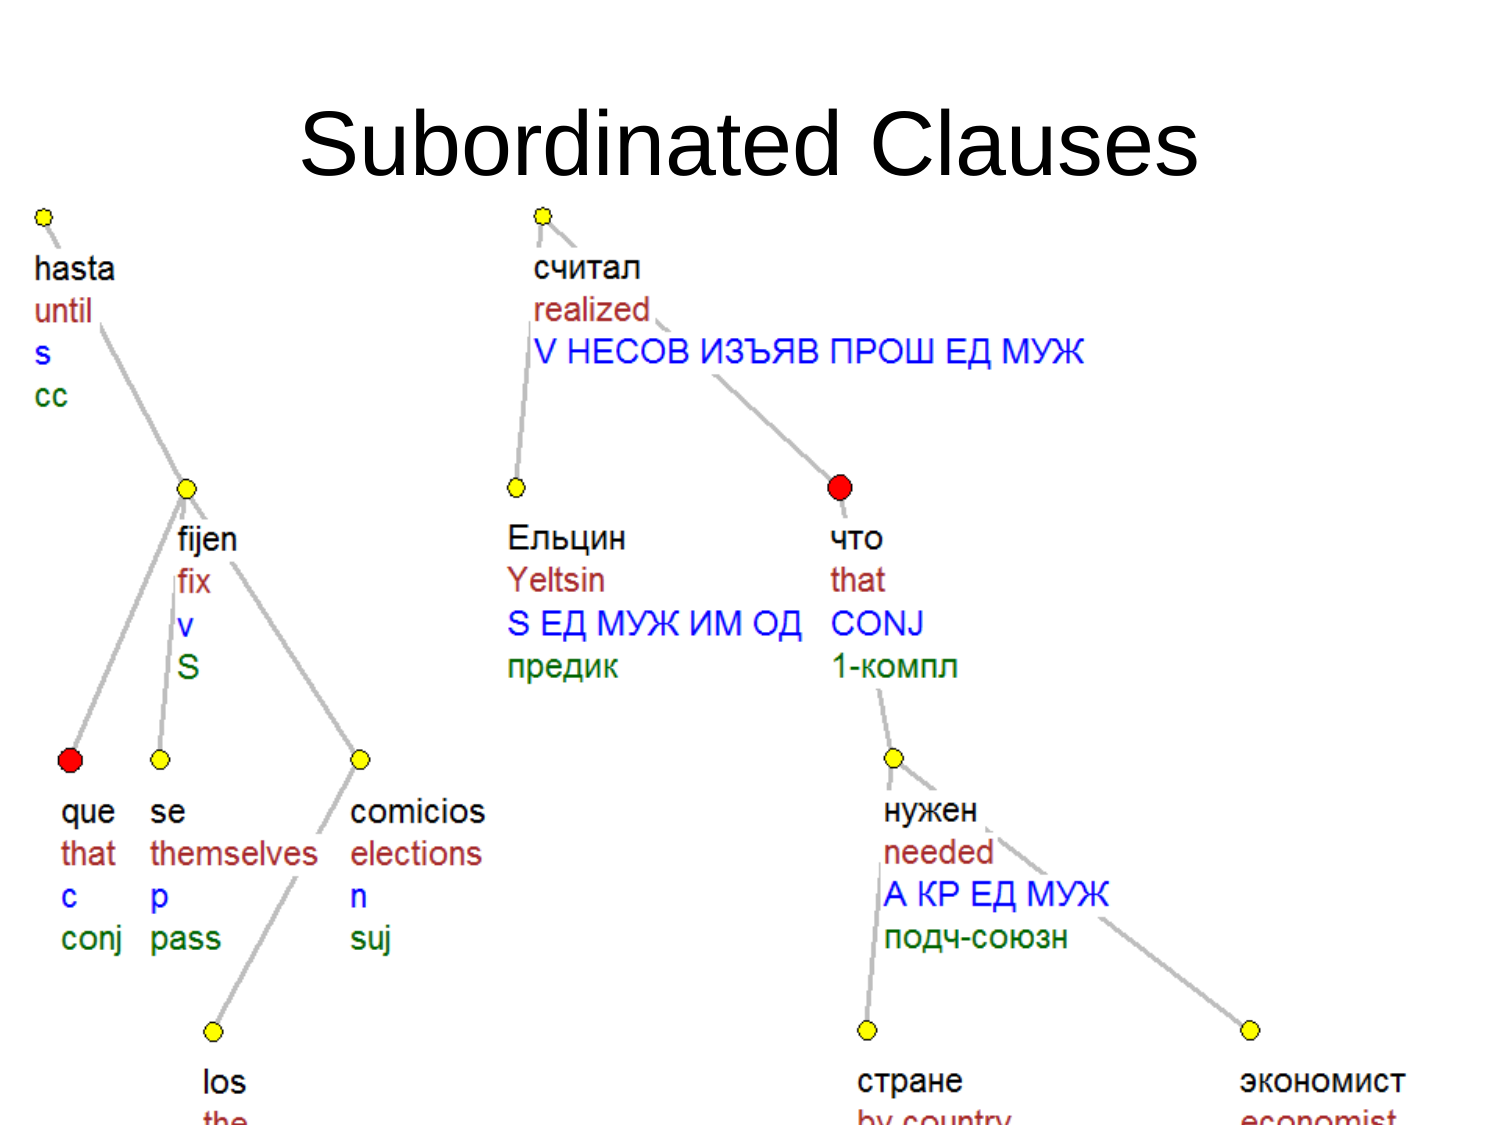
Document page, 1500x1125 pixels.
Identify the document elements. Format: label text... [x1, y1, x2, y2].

picture [19, 190, 1500, 1125]
title Subordinated Clauses [75, 14, 1426, 199]
